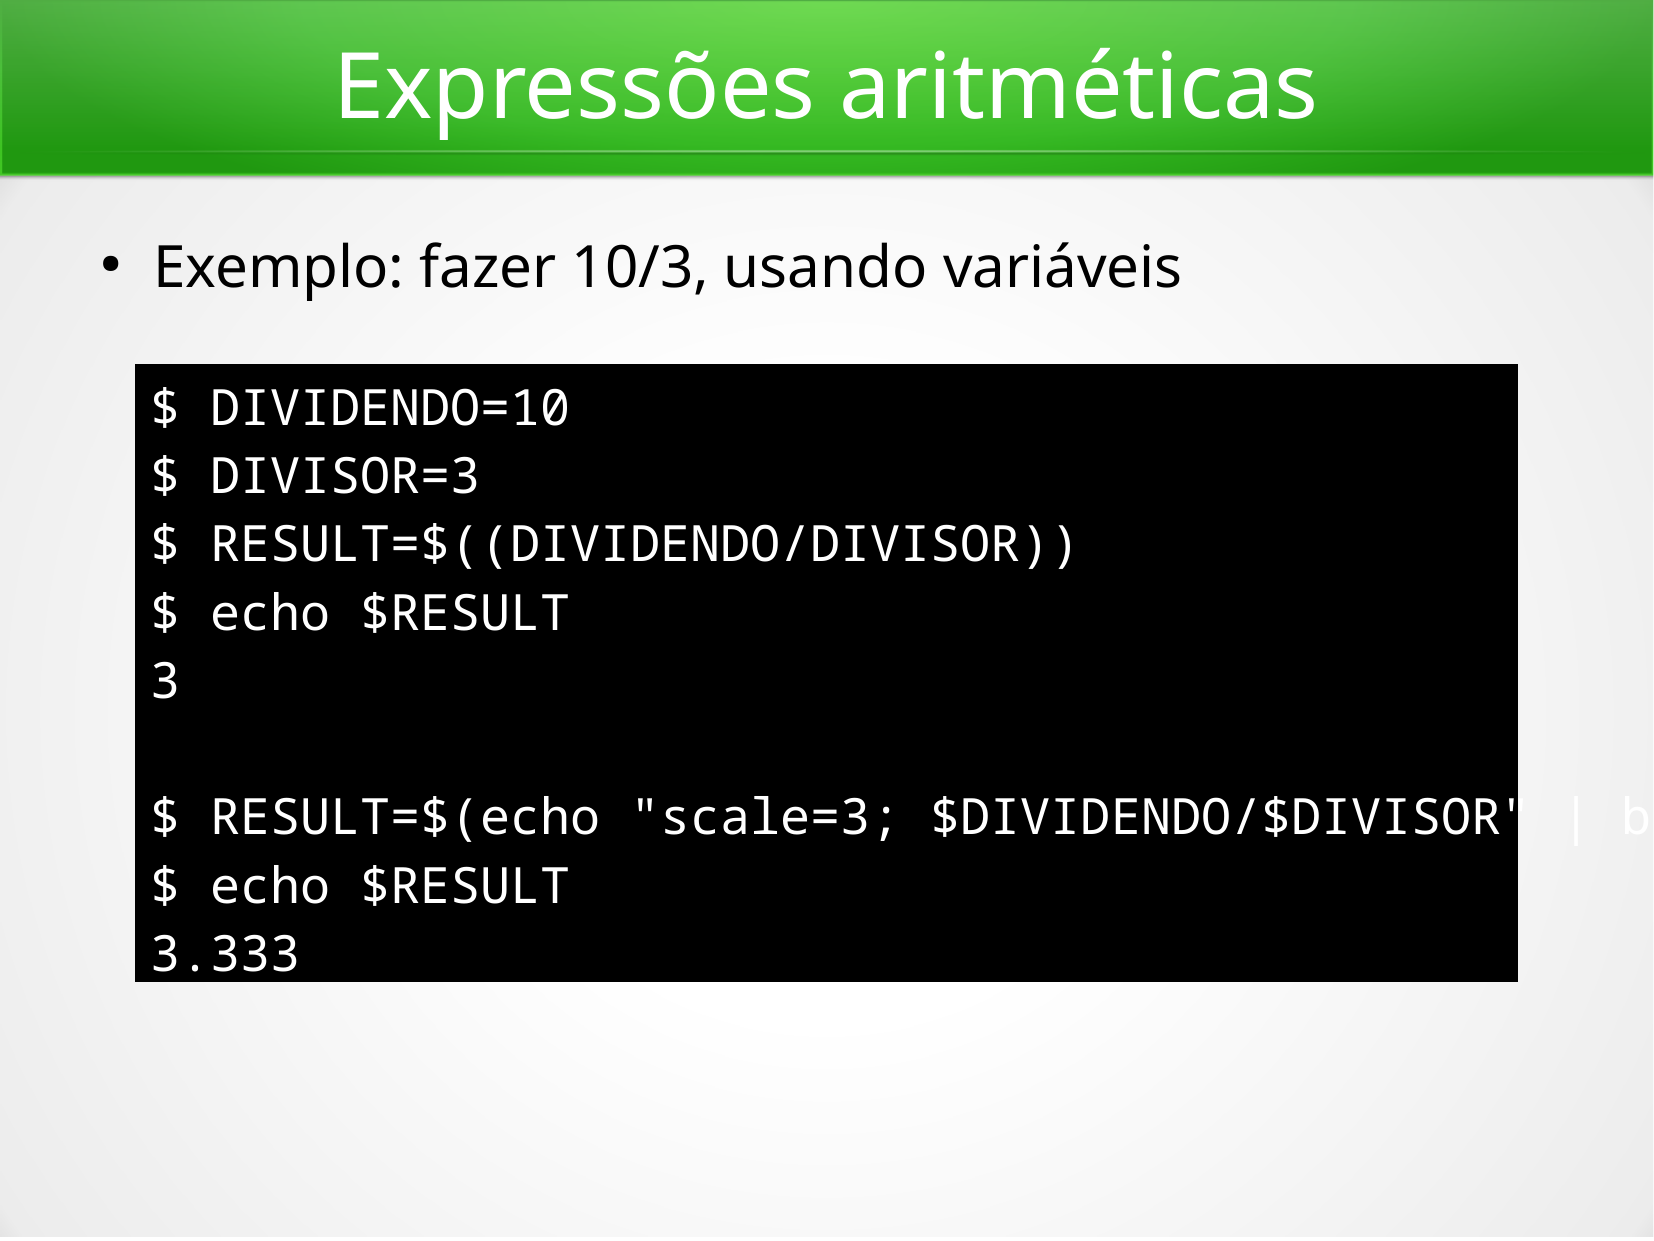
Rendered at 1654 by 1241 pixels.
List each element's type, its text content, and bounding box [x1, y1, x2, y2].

picture [0, 0, 1654, 1237]
list Exemplo: fazer 10/3, usando variáveis [82, 225, 1571, 461]
text_box $ DIVIDENDO=10 $ DIVISOR=3 $ RESULT=$((DIVIDENDO/DIVISOR)) $ echo $RESULT 3 $ RESULT=$(echo "scale=3; $DIVIDENDO/$DIVISOR" | bc) $ echo $RESULT 3.333 [135, 461, 1518, 982]
title Expressões aritméticas [82, 11, 1571, 154]
